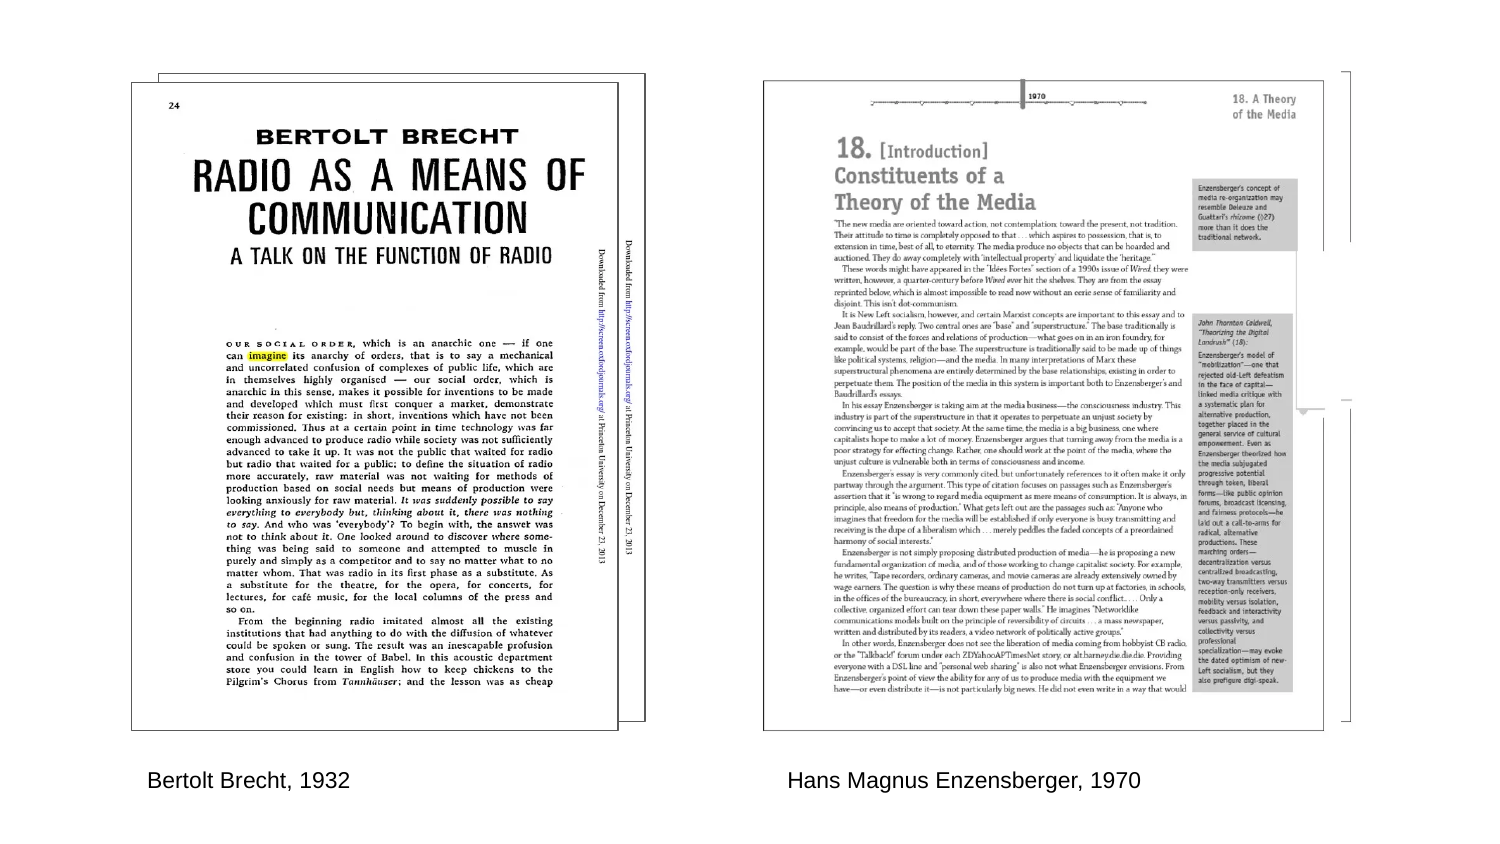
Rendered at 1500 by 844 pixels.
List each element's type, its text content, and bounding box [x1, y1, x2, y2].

picture [132, 83, 618, 730]
text_box Bertolt Brecht, 1932 [132, 750, 583, 817]
picture [745, 0, 1368, 803]
picture [159, 74, 645, 721]
text_box Hans Magnus Enzensberger, 1970 [772, 750, 1224, 817]
